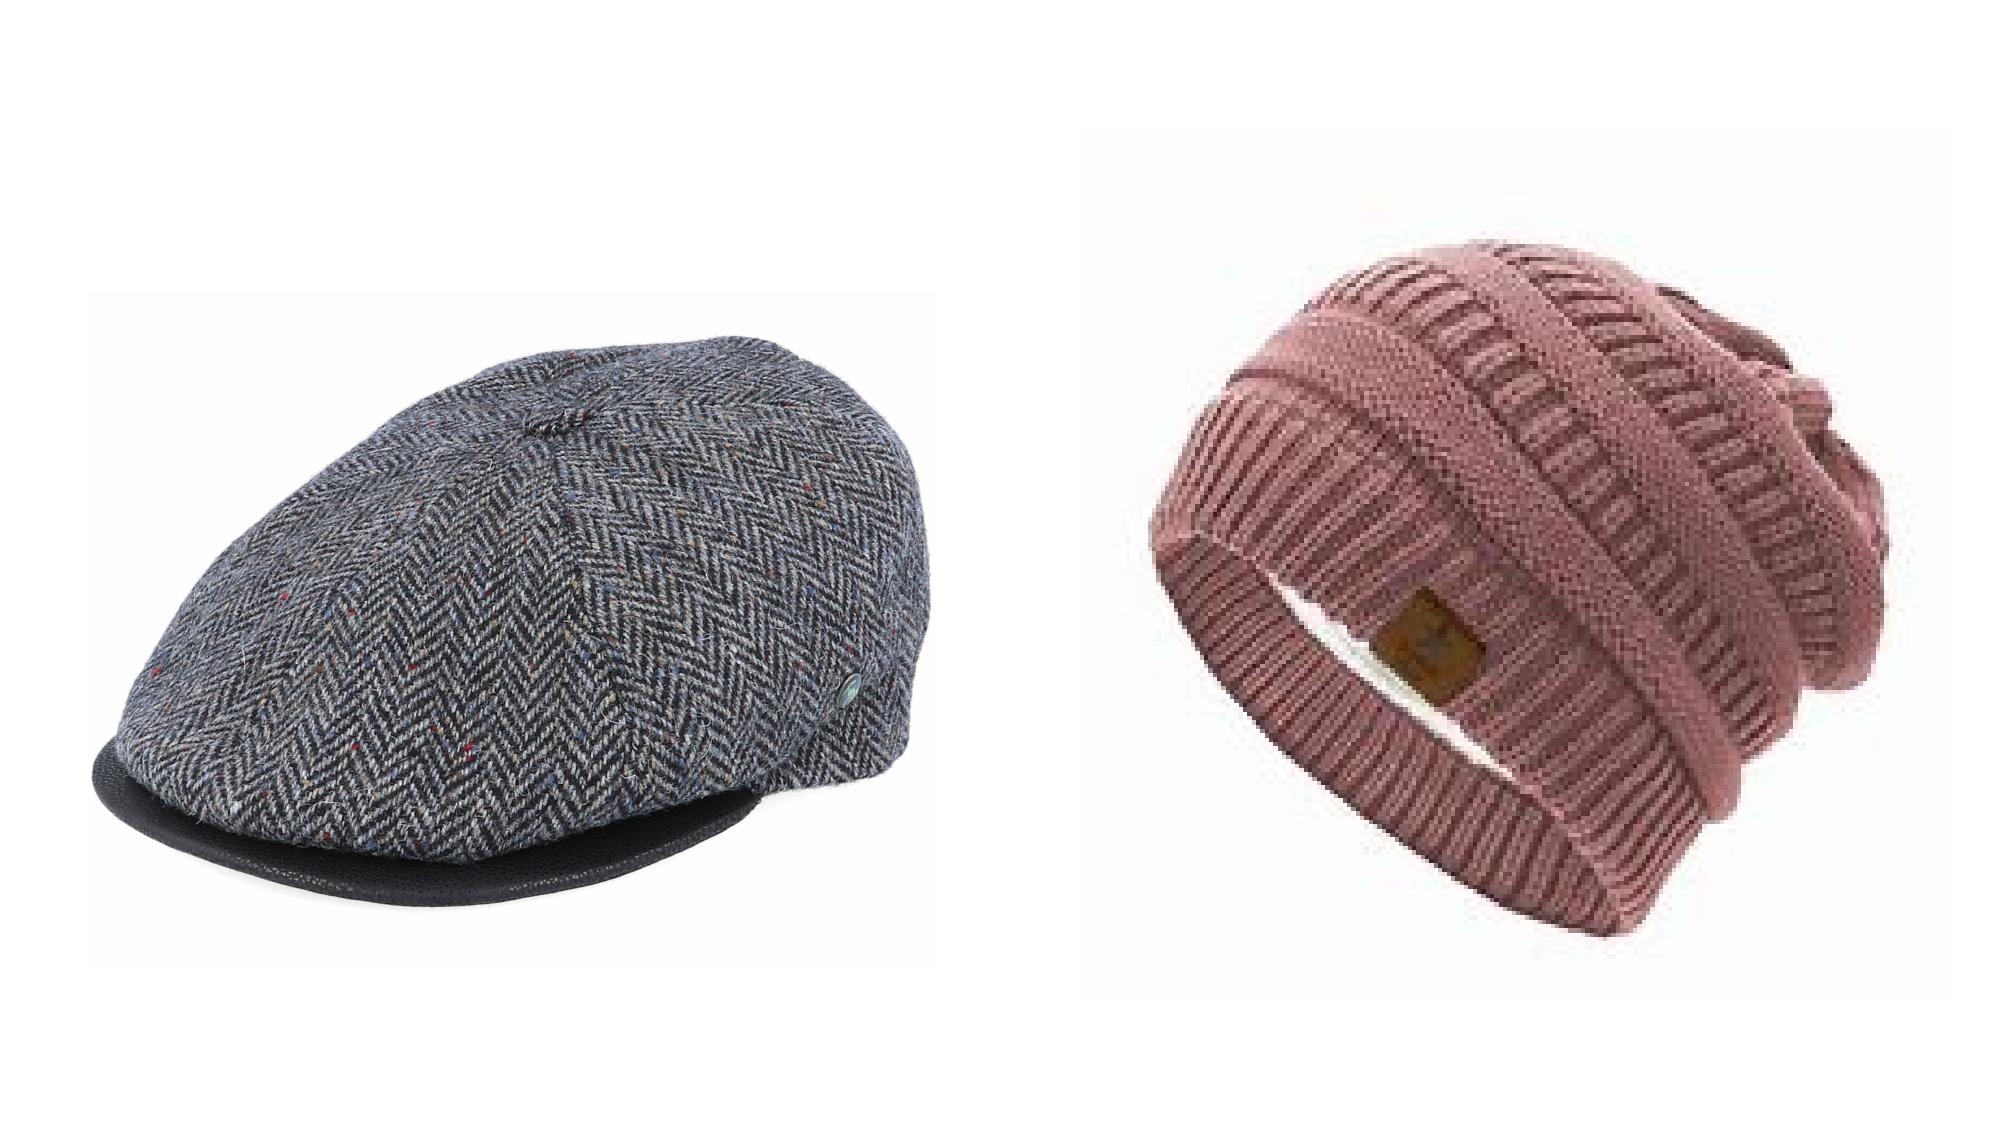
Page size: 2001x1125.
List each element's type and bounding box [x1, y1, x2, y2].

picture [1083, 127, 1954, 998]
picture [86, 292, 936, 972]
